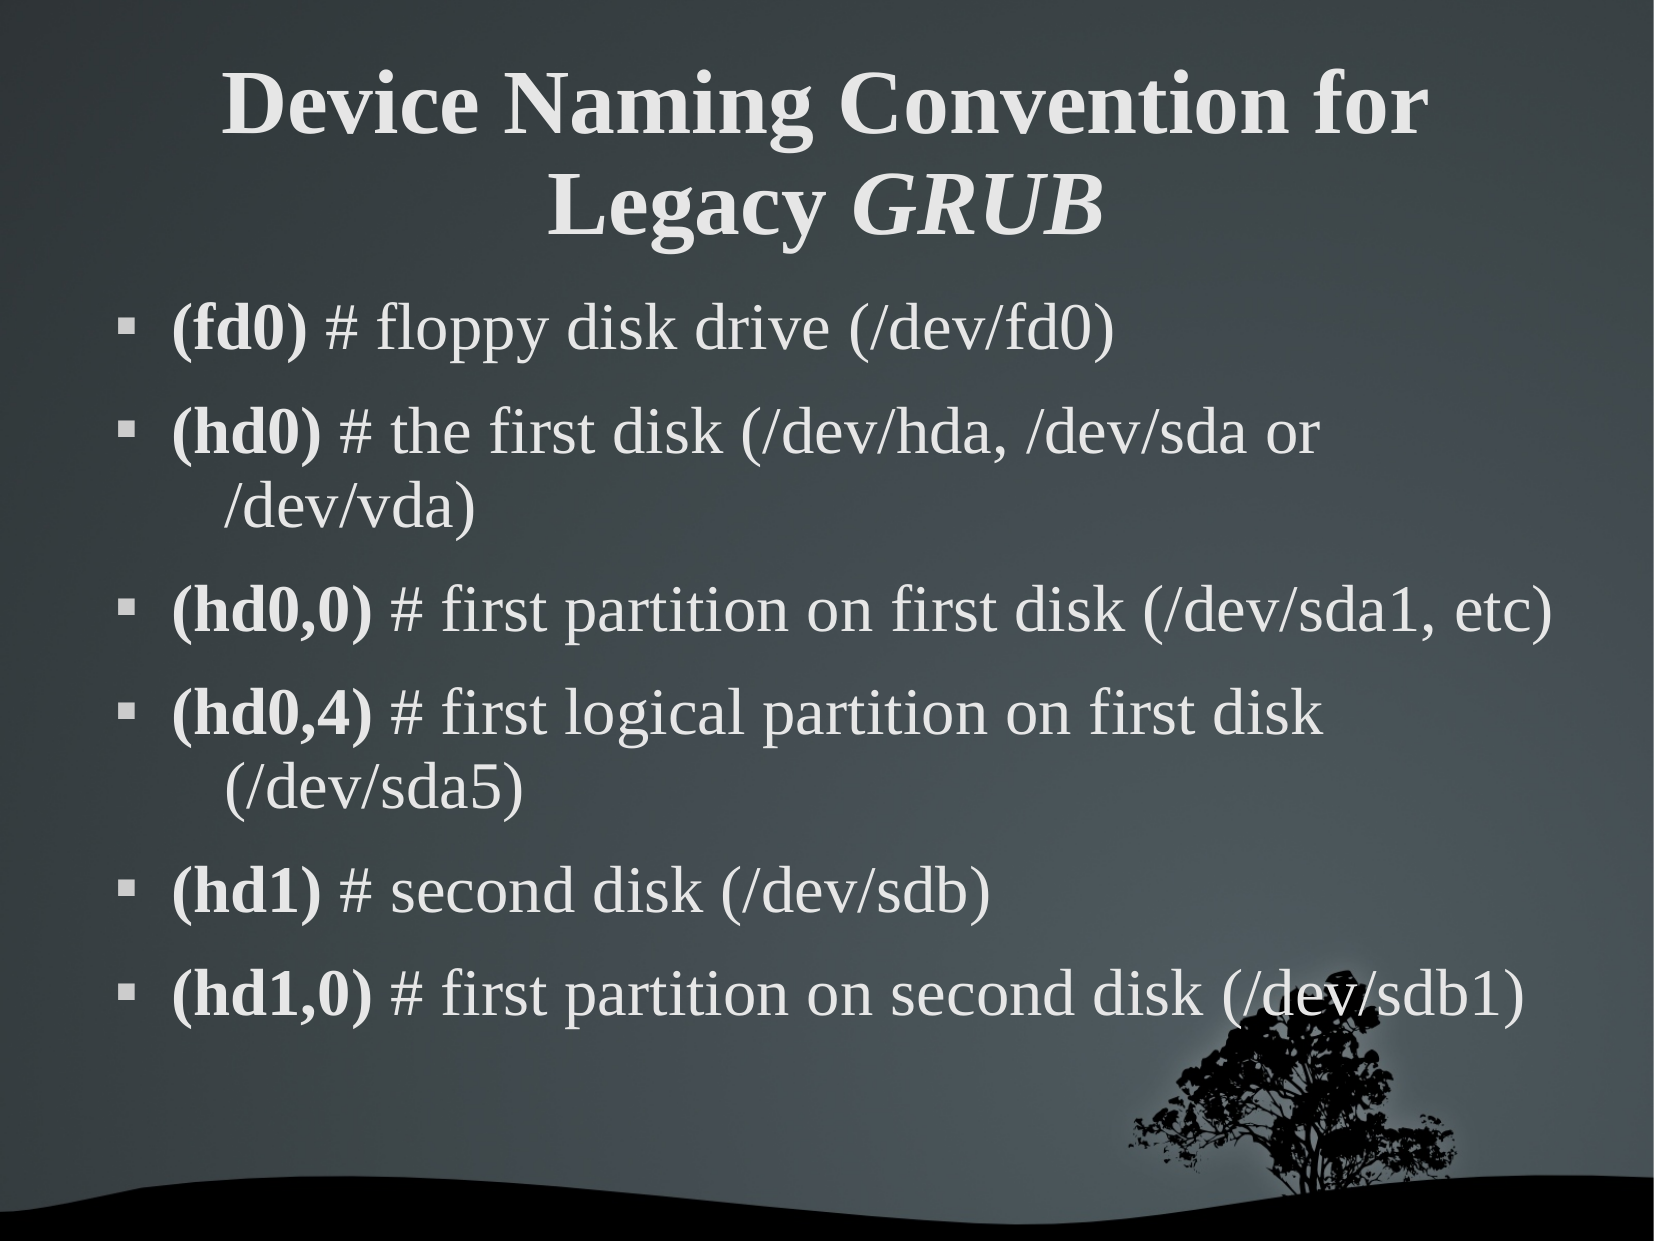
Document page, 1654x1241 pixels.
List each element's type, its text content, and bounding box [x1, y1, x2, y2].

picture [0, 0, 1654, 1241]
list (fd0) # floppy disk drive (/dev/fd0) (hd0) # the first disk (/dev/hda, /dev/sda or /dev/vda) (hd0,0) # first partition on first disk (/dev/sda1, etc) (hd0,4) # first logical partition on first disk (/dev/sda5) (hd1) # second disk (/dev/sdb) (hd1,0) # first partition on second disk (/dev/sdb1) [82, 290, 1571, 1204]
title Device Naming Convention for Legacy GRUB [82, 49, 1571, 257]
